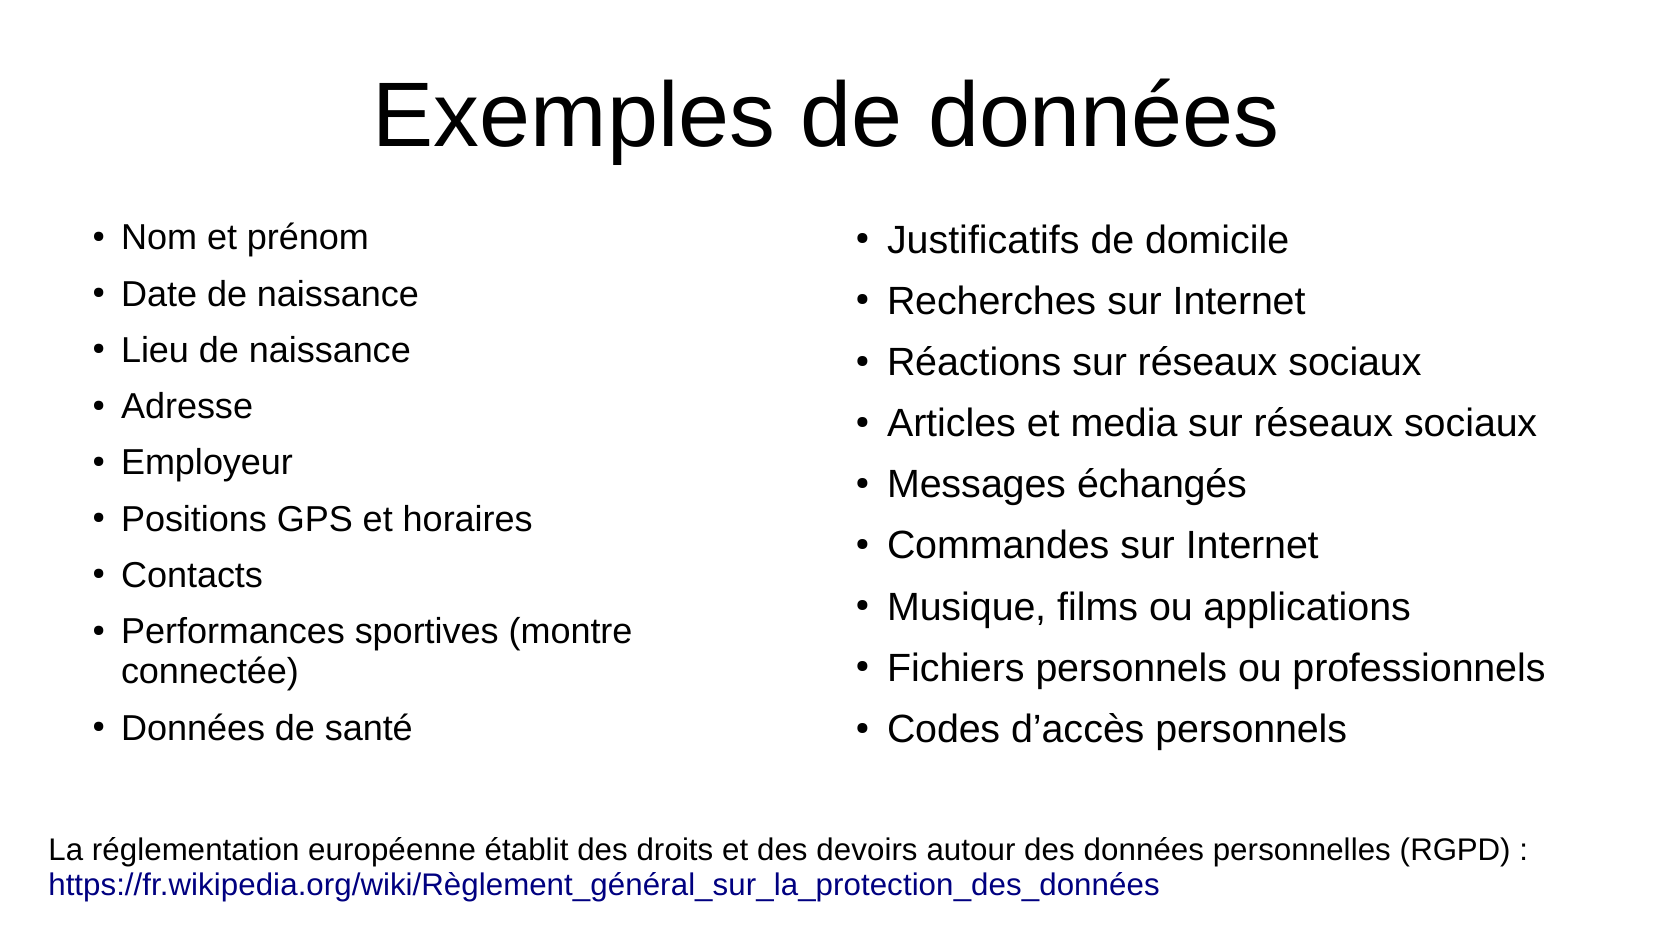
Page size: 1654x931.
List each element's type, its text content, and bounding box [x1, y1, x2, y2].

text_box La réglementation européenne établit des droits et des devoirs autour des données personnelles (RGPD) : https://fr.wikipedia.org/wiki/Règlement_général_sur_la_protection_des_données [33, 825, 1537, 910]
list Nom et prénom Date de naissance Lieu de naissance Adresse Employeur Positions GPS et horaires Contacts Performances sportives (montre connectée) Données de santé [82, 217, 809, 758]
list Justificatifs de domicile Recherches sur Internet Réactions sur réseaux sociaux Articles et media sur réseaux sociaux Messages échangés Commandes sur Internet Musique, films ou applications Fichiers personnels ou professionnels Codes d’accès personnels [845, 217, 1572, 758]
title Exemples de données [82, 37, 1571, 193]
